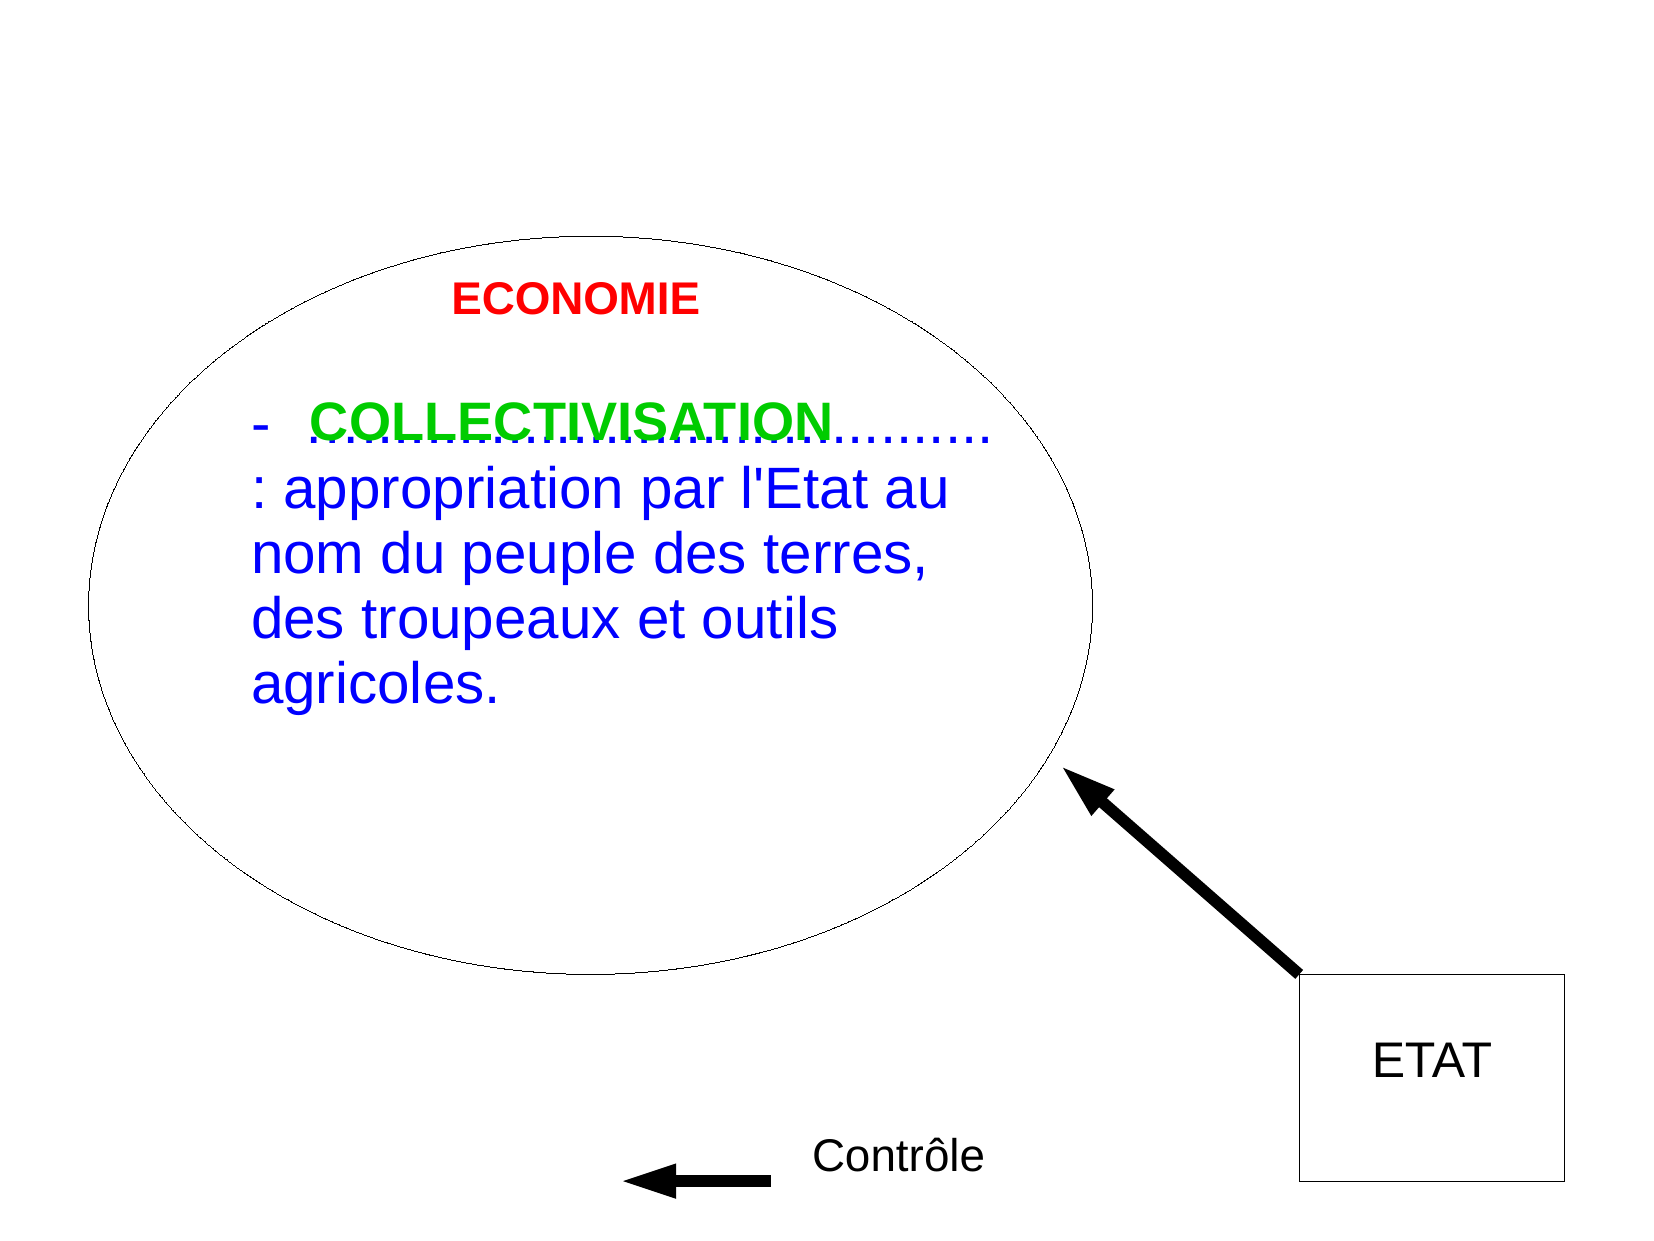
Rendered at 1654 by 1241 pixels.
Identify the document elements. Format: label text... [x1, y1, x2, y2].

text_box COLLECTIVISATION [295, 383, 945, 461]
text_box ECONOMIE [265, 265, 886, 333]
text_box - …....................................... : appropriation par l'Etat au nom du peuple des terres, des troupeaux et outils agricoles. [236, 382, 1034, 769]
text_box Contrôle [797, 1122, 1123, 1188]
text_box ETAT [1299, 1025, 1565, 1096]
